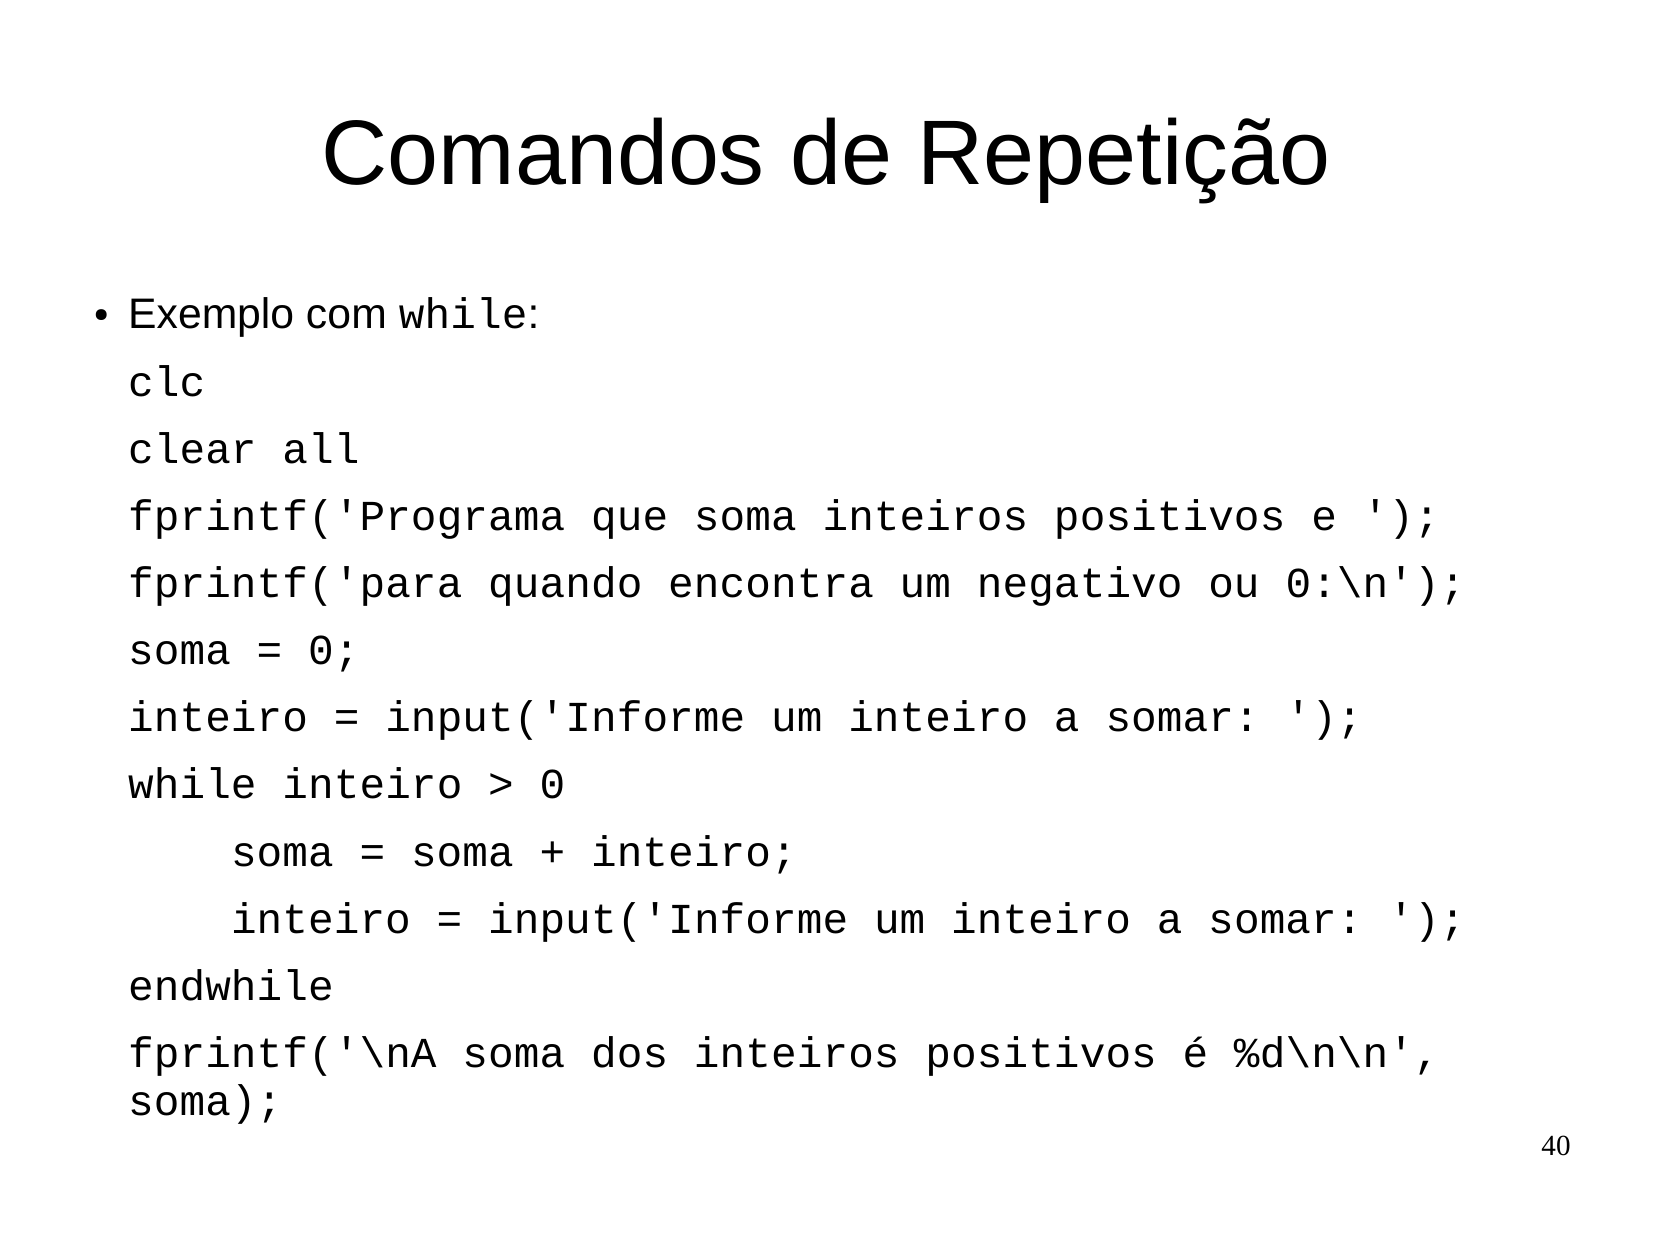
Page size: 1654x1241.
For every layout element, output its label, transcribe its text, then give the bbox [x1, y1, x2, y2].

title Comandos de Repetição [82, 49, 1571, 257]
list Exemplo com while: clc clear all fprintf('Programa que soma inteiros positivos e '); fprintf('para quando encontra um negativo ou 0:\n'); soma = 0; inteiro = input('Informe um inteiro a somar: '); while inteiro > 0 soma = soma + inteiro; inteiro = input('Informe um inteiro a somar: '); endwhile fprintf('\nA soma dos inteiros positivos é %d\n\n', soma); [82, 290, 1571, 1134]
